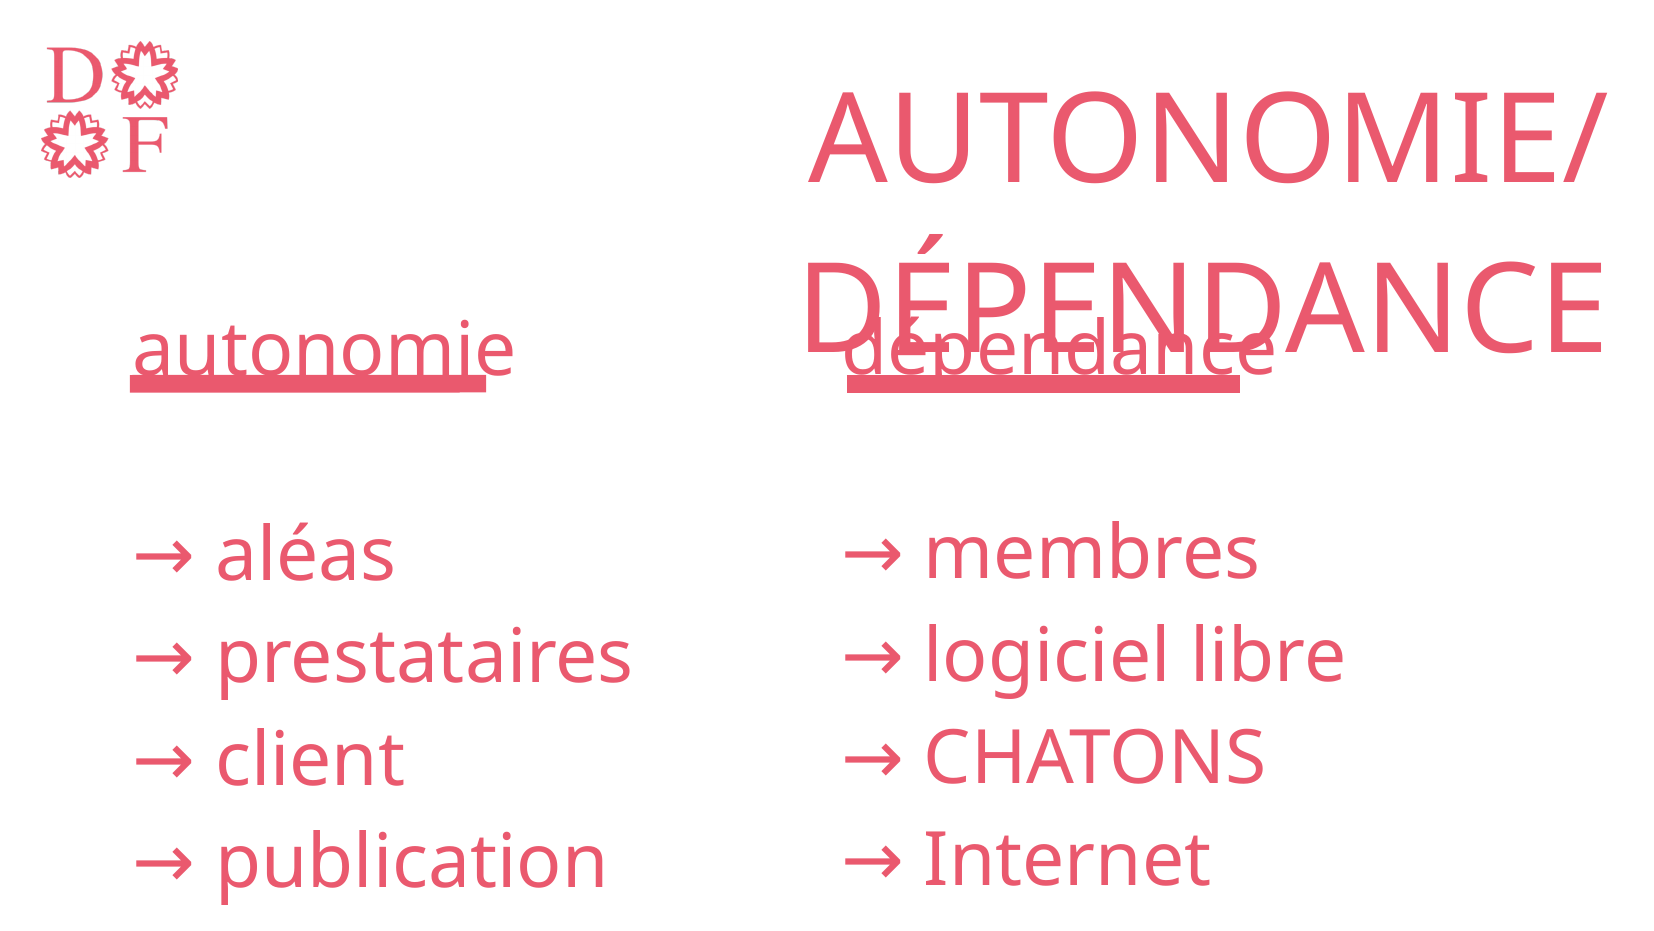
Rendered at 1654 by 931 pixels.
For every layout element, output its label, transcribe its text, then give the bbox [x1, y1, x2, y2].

text_box dépendance → membres → logiciel libre → CHATONS → Internet [826, 286, 1506, 857]
text_box AUTONOMIE/DÉPENDANCE [147, 41, 1625, 189]
text_box autonomie → aléas → prestataires → client → publication [118, 288, 827, 858]
picture [41, 41, 178, 178]
